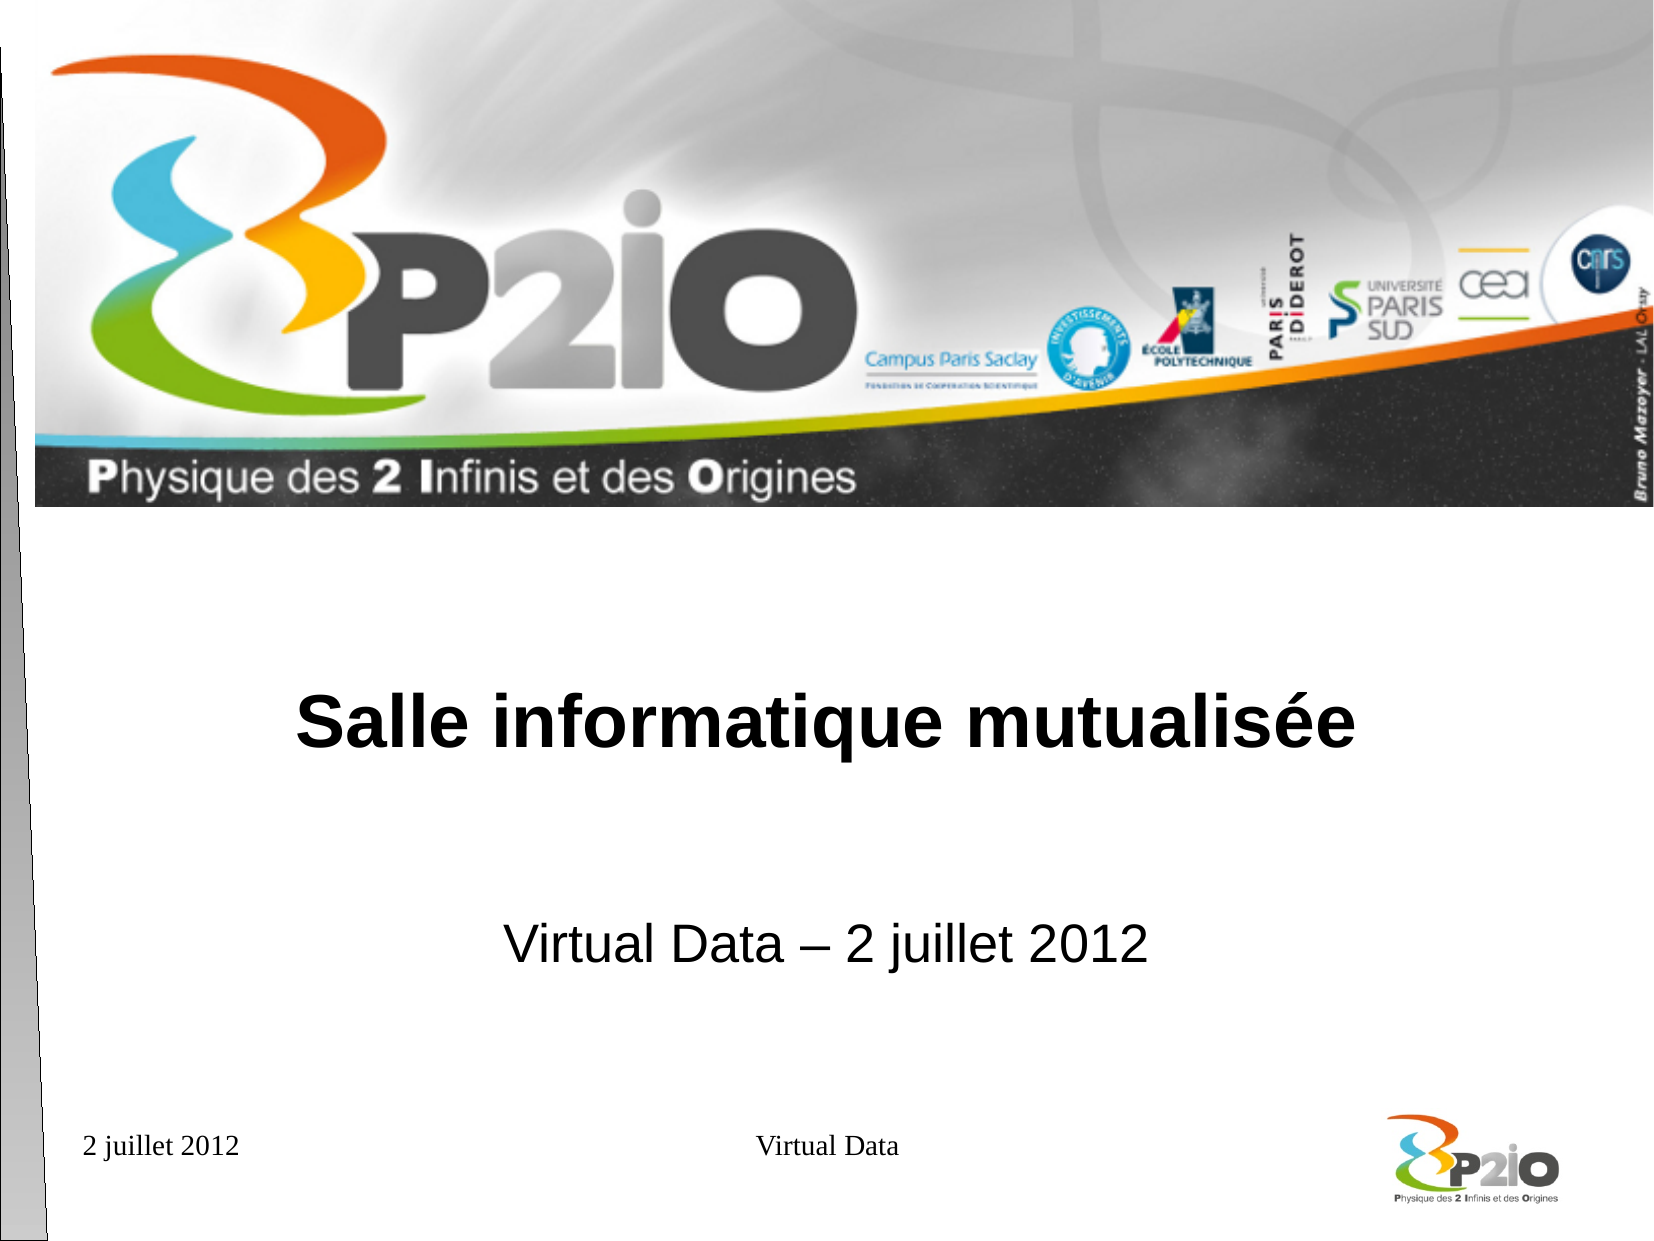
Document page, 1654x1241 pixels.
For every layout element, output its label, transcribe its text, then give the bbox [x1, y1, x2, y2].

picture [1381, 1146, 1569, 1214]
subtitle Salle informatique mutualisée Virtual Data – 2 juillet 2012 [82, 507, 1571, 1146]
picture [35, 0, 1654, 507]
